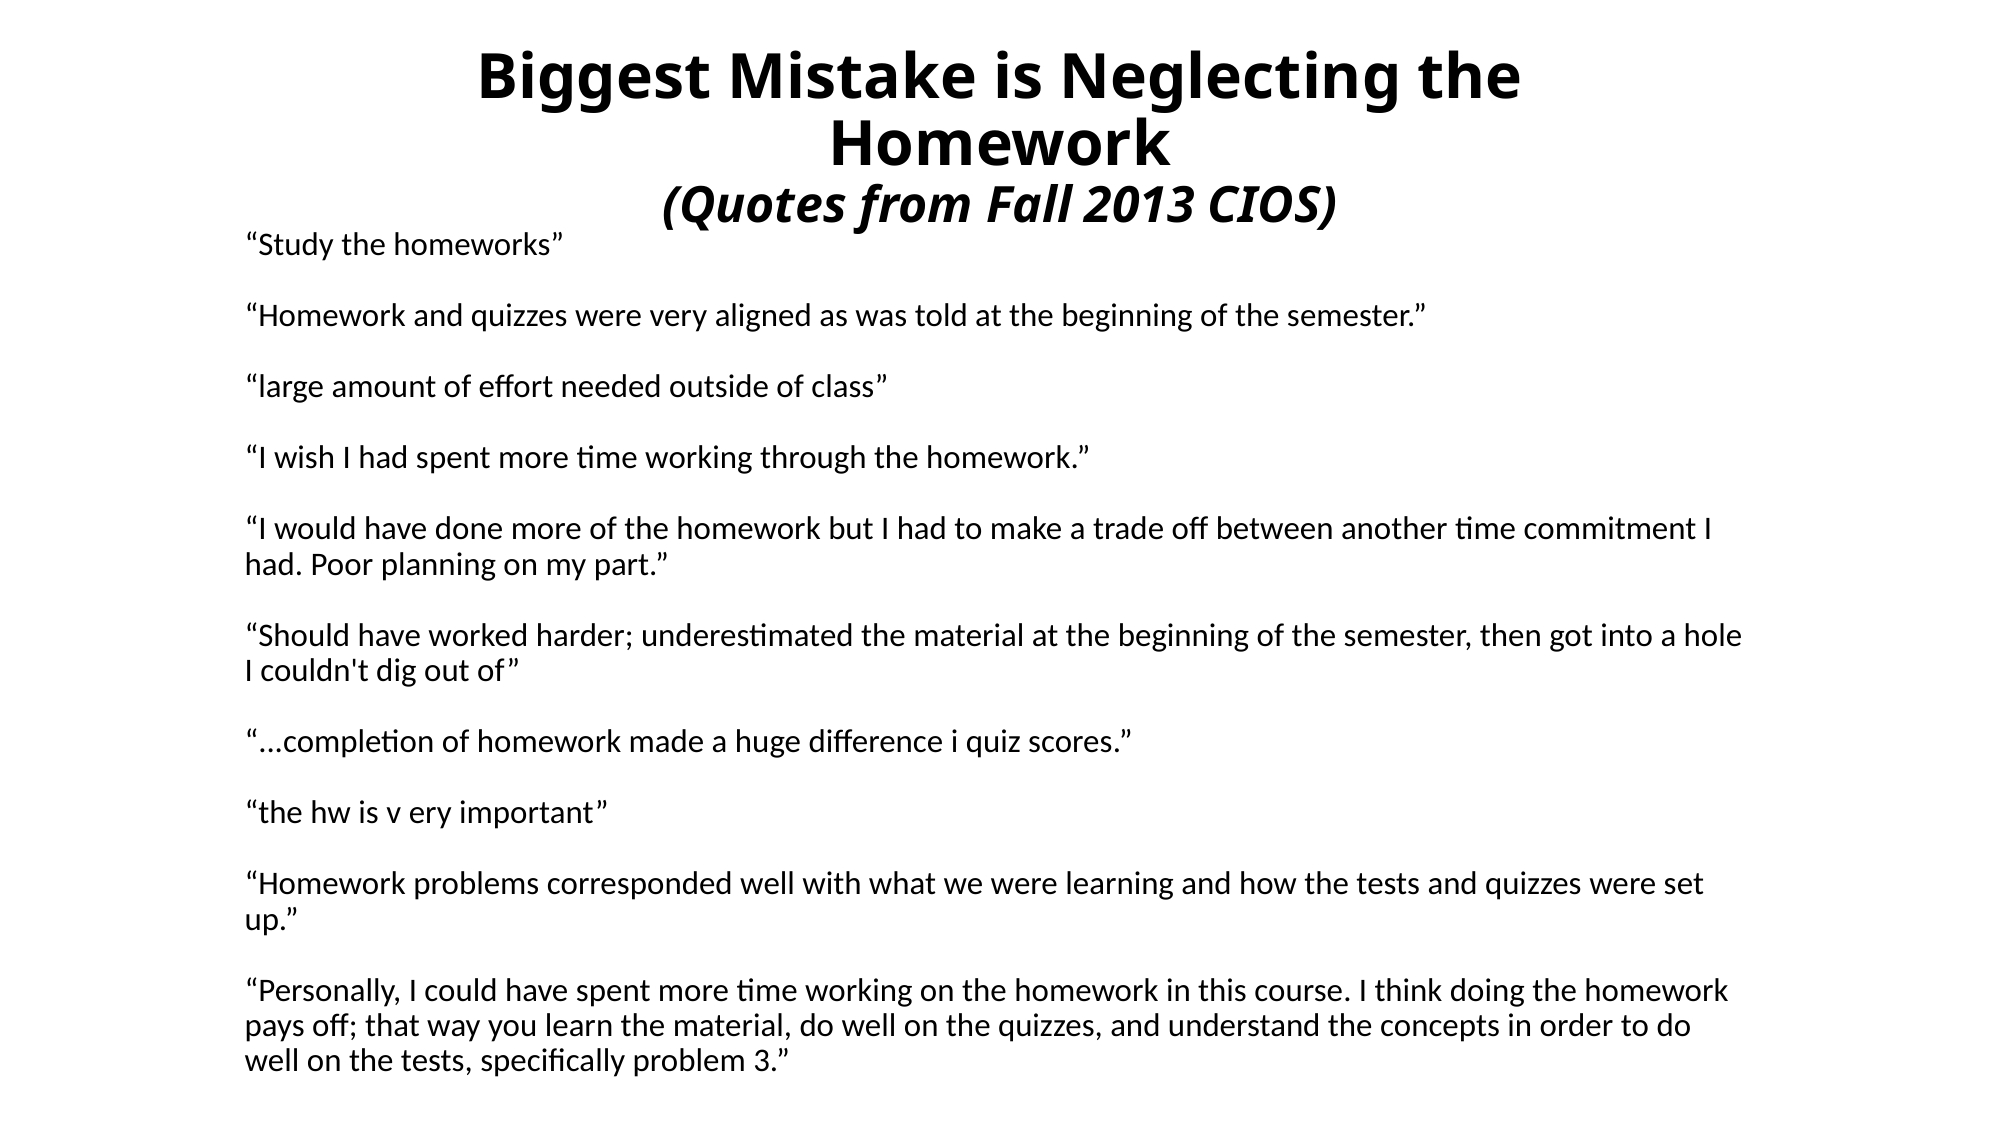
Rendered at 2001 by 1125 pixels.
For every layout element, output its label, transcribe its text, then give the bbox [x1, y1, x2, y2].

list “Study the homeworks” “Homework and quizzes were very aligned as was told at the beginning of the semester.” “large amount of effort needed outside of class” “I wish I had spent more time working through the homework.” “I would have done more of the homework but I had to make a trade off between another time commitment I had. Poor planning on my part.” “Should have worked harder; underestimated the material at the beginning of the semester, then got into a hole I couldn't dig out of” “...completion of homework made a huge difference i quiz scores.” “the hw is v ery important” “Homework problems corresponded well with what we were learning and how the tests and quizzes were set up.” “Personally, I could have spent more time working on the homework in this course. I think doing the homework pays off; that way you learn the material, do well on the quizzes, and understand the concepts in order to do well on the tests, specifically problem 3.” [229, 212, 1771, 1098]
title Biggest Mistake is Neglecting the Homework (Quotes from Fall 2013 CIOS) [304, 29, 1696, 194]
